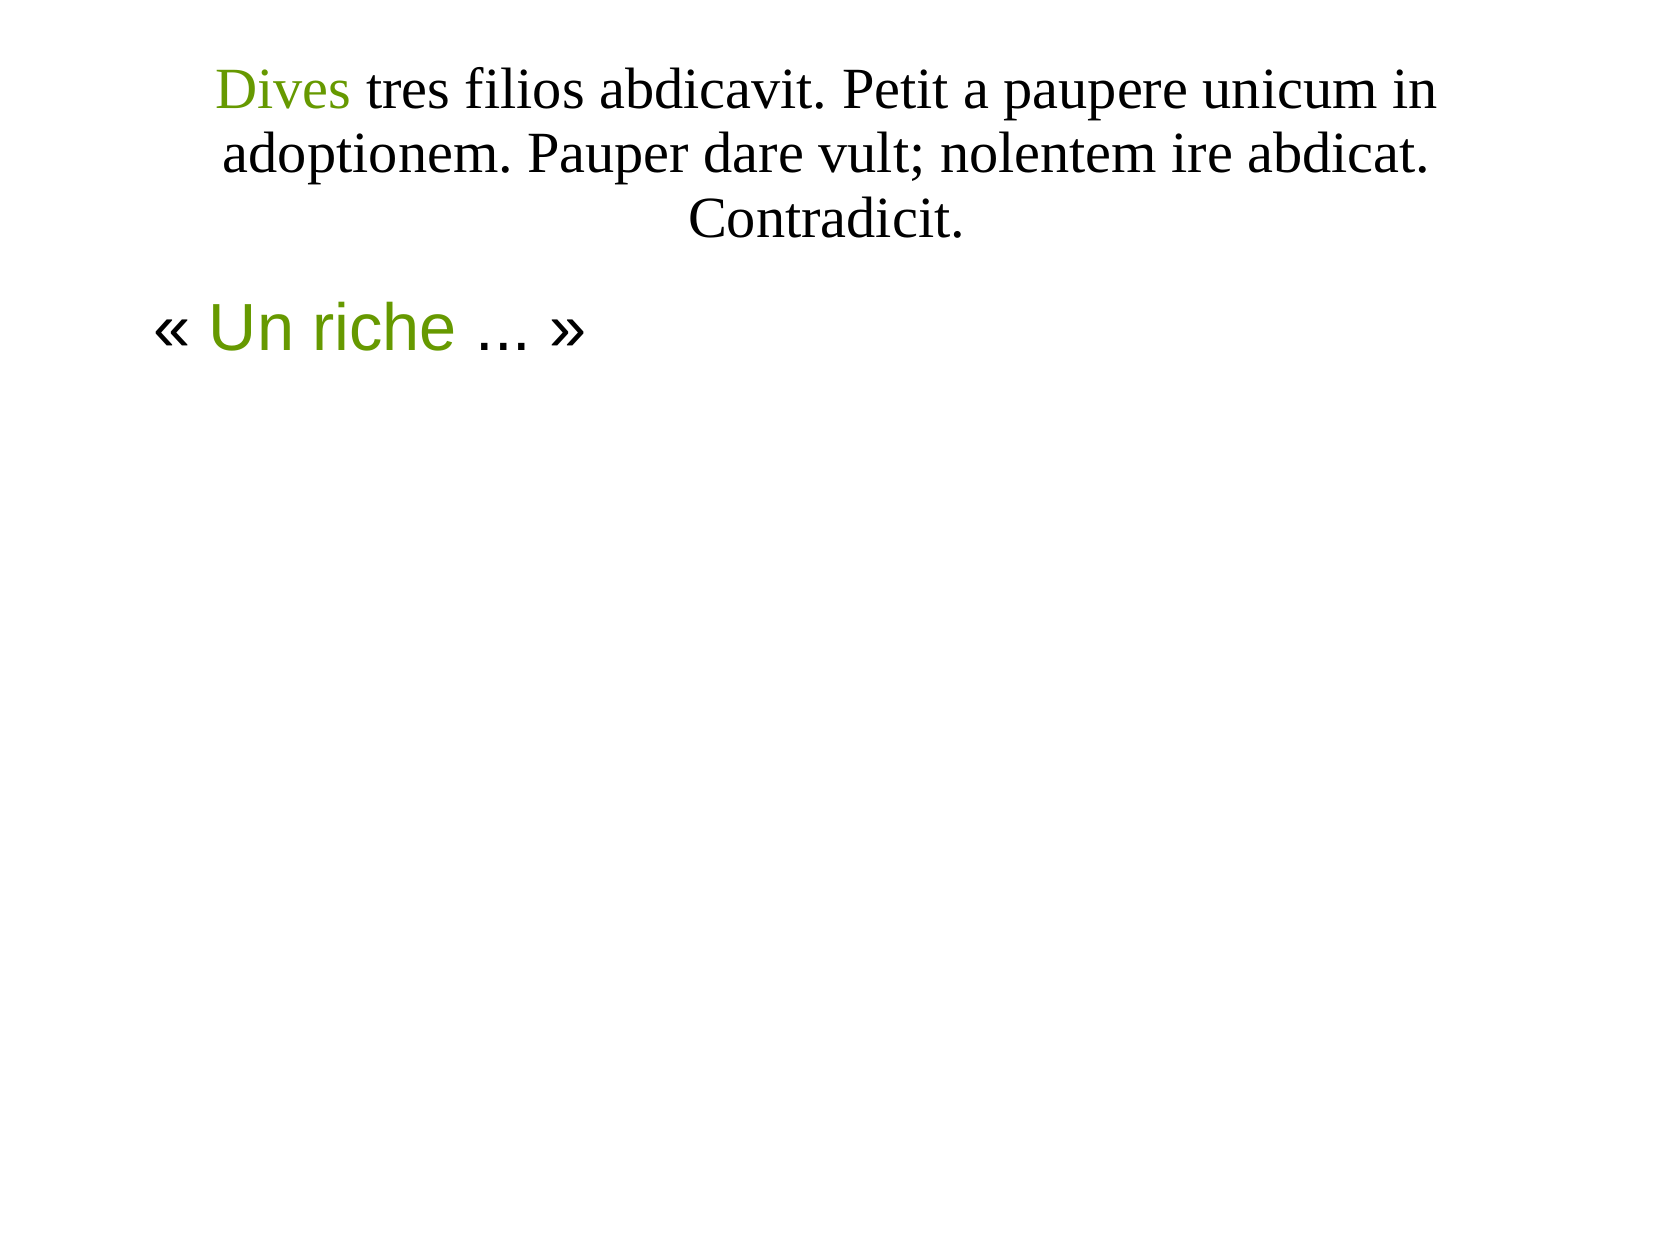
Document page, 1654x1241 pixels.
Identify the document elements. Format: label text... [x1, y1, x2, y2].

list « Un riche ... » [82, 290, 1571, 1010]
title Dives tres filios abdicavit. Petit a paupere unicum in adoptionem. Pauper dare vult; nolentem ire abdicat. Contradicit. [82, 49, 1571, 257]
